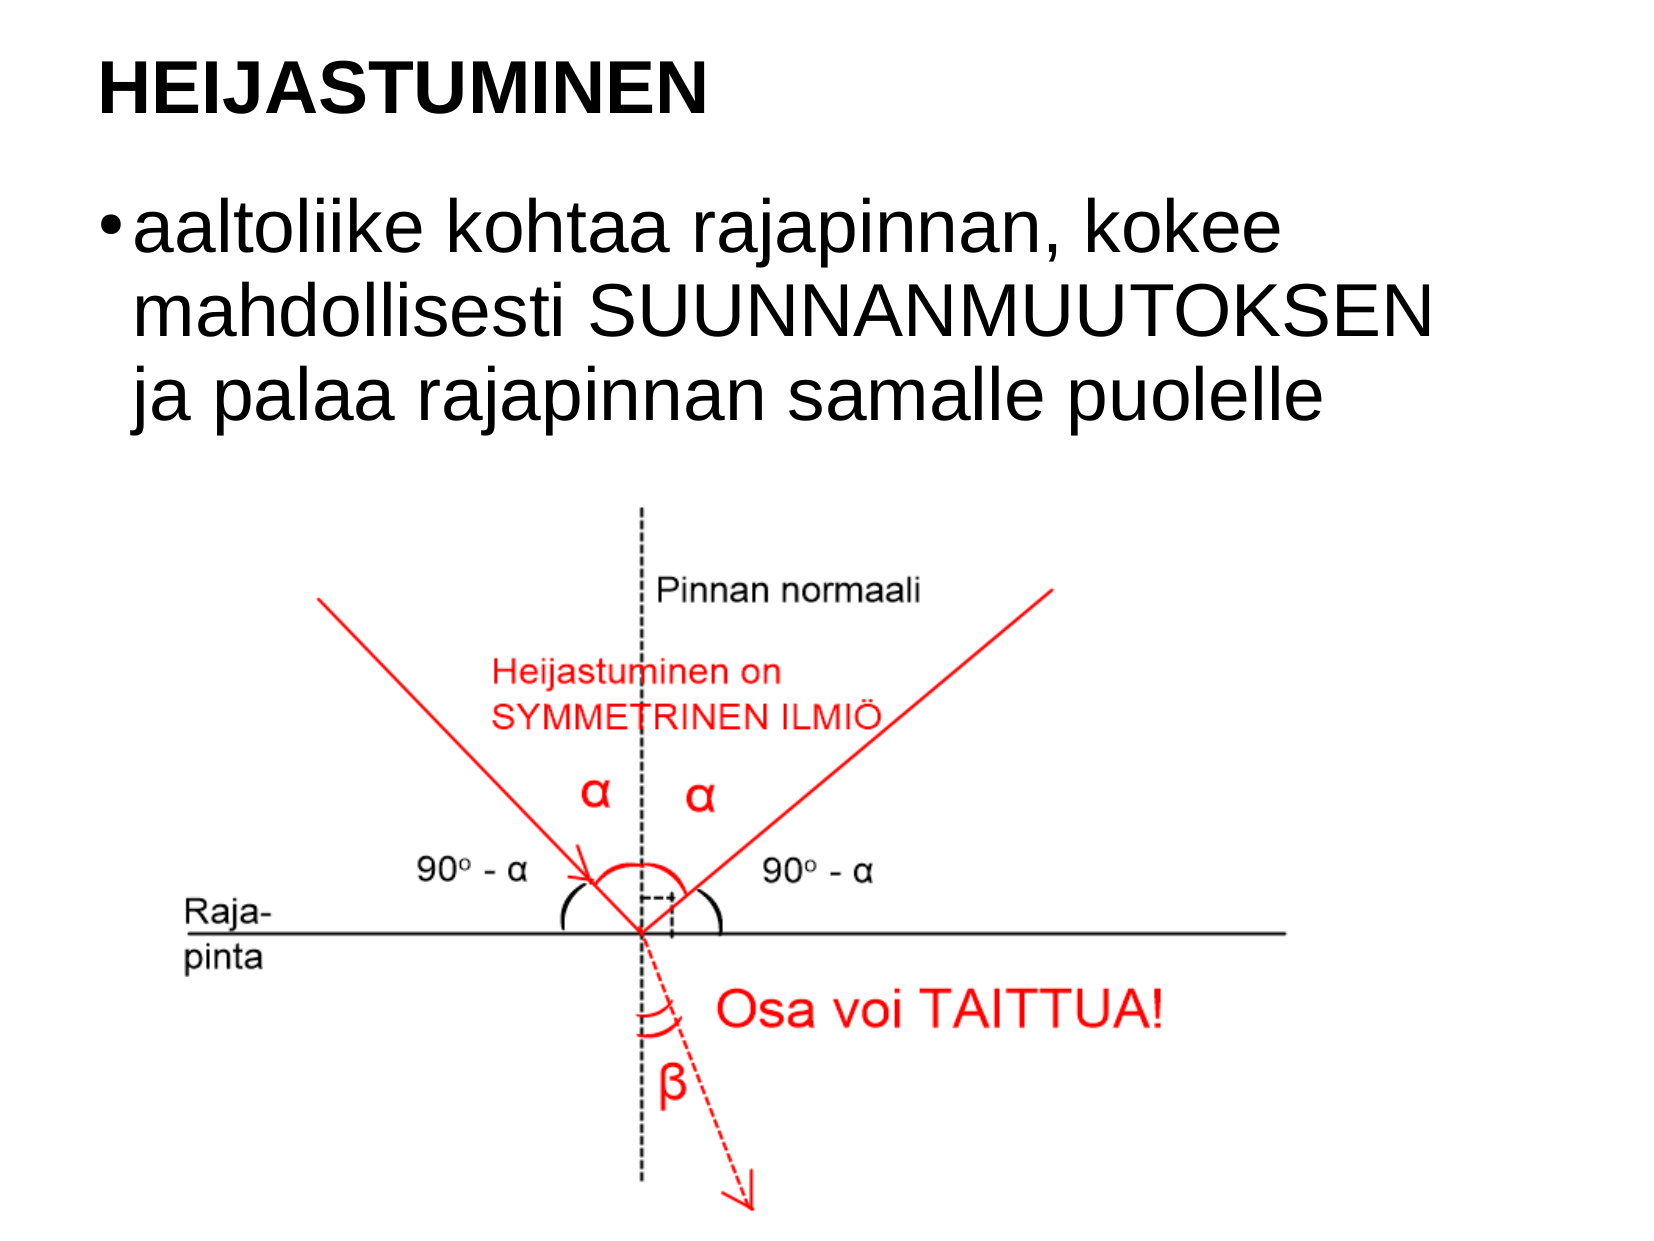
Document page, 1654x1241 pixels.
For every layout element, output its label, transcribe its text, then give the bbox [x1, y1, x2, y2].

text_box HEIJASTUMINEN aaltoliike kohtaa rajapinnan, kokee mahdollisesti SUUNNANMUUTOKSEN ja palaa rajapinnan samalle puolelle [82, 37, 1524, 473]
picture [141, 507, 1311, 1235]
